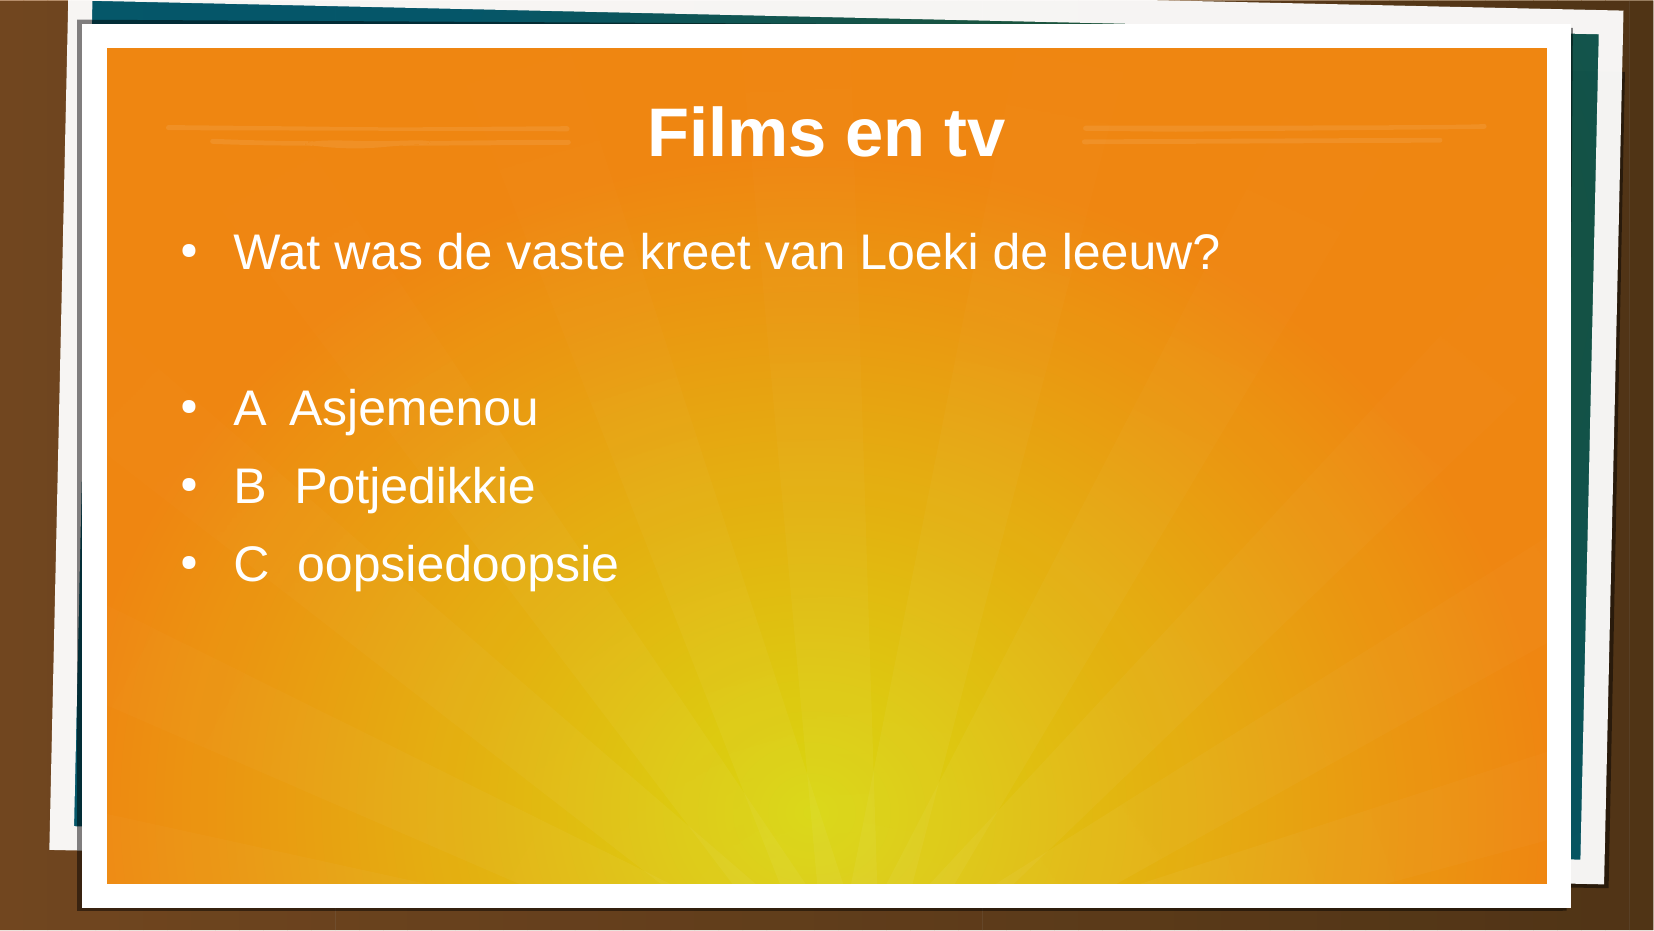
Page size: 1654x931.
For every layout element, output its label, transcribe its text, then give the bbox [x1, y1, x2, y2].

list Wat was de vaste kreet van Loeki de leeuw? A Asjemenou B Potjedikkie C oopsiedoopsie [162, 224, 1492, 815]
title Films en tv [566, 59, 1087, 207]
